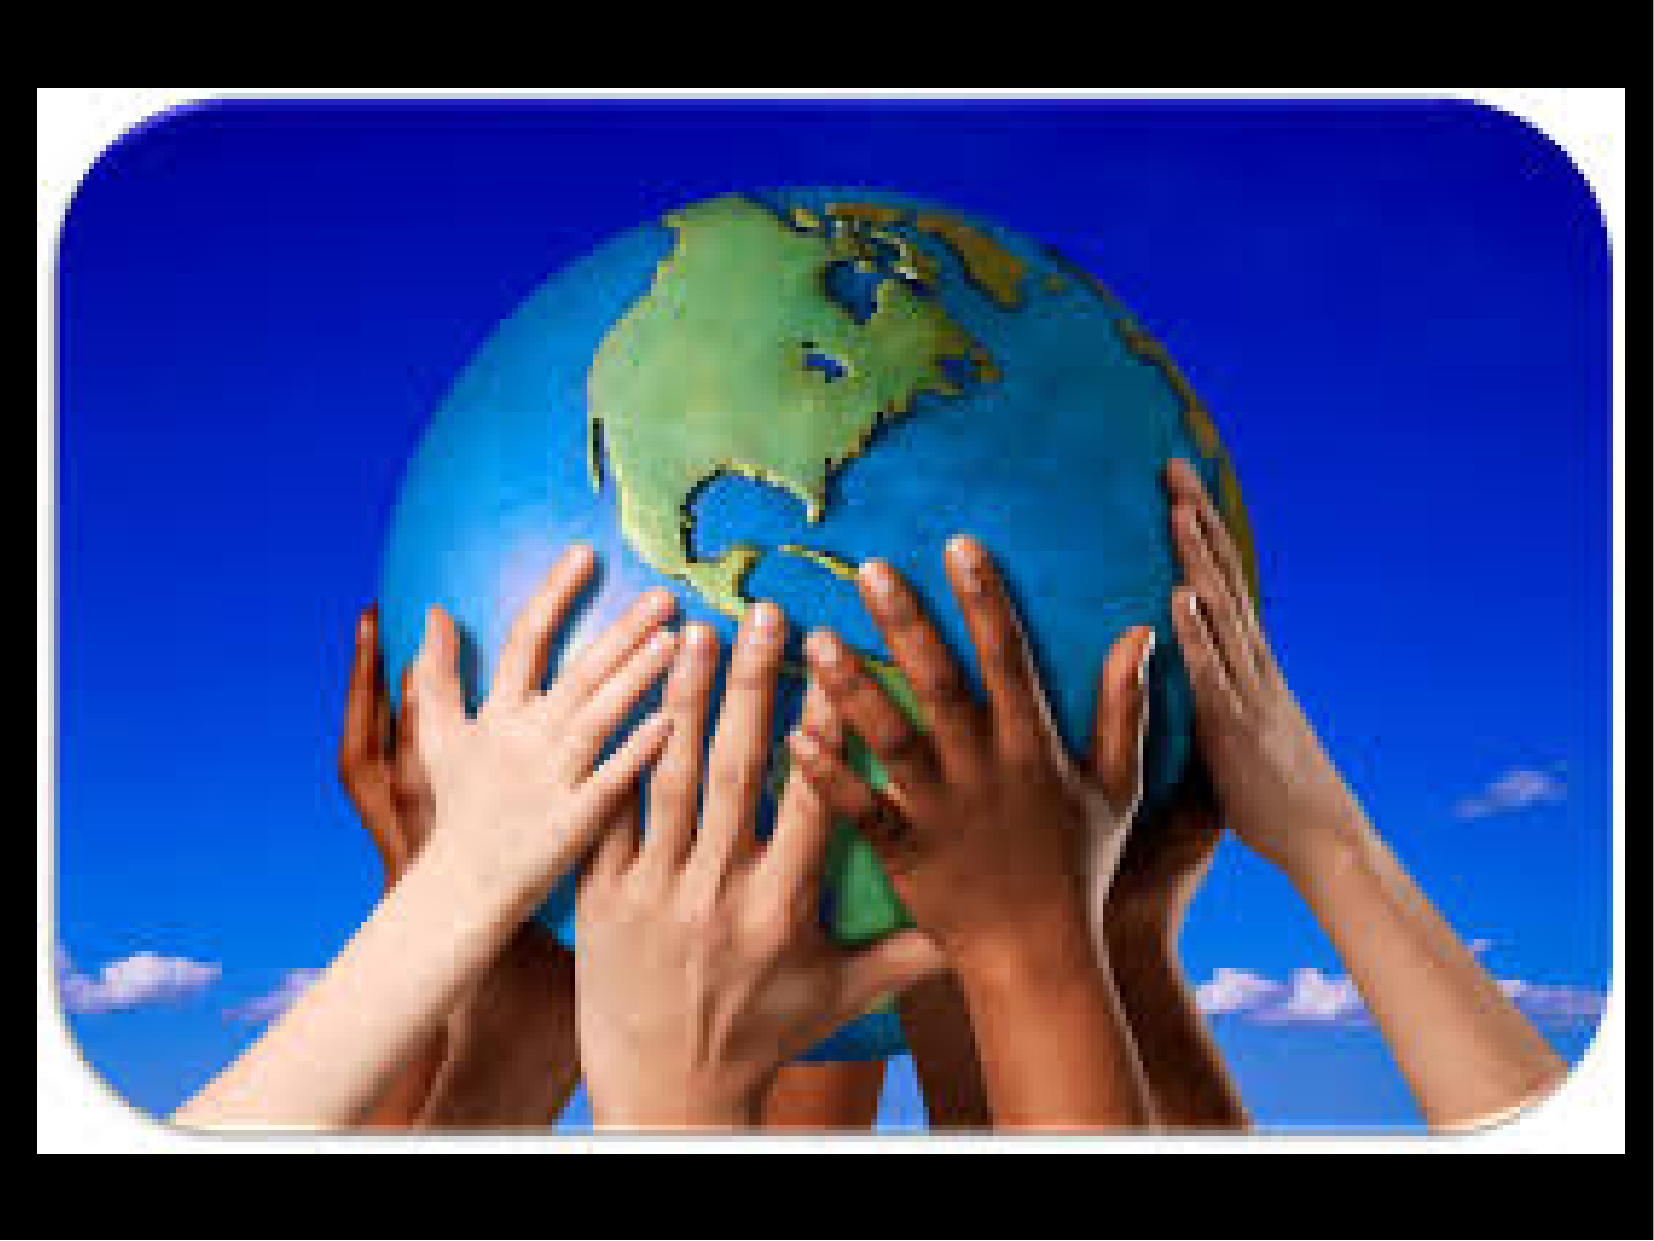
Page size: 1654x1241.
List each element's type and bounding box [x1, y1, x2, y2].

picture [37, 88, 1625, 1154]
